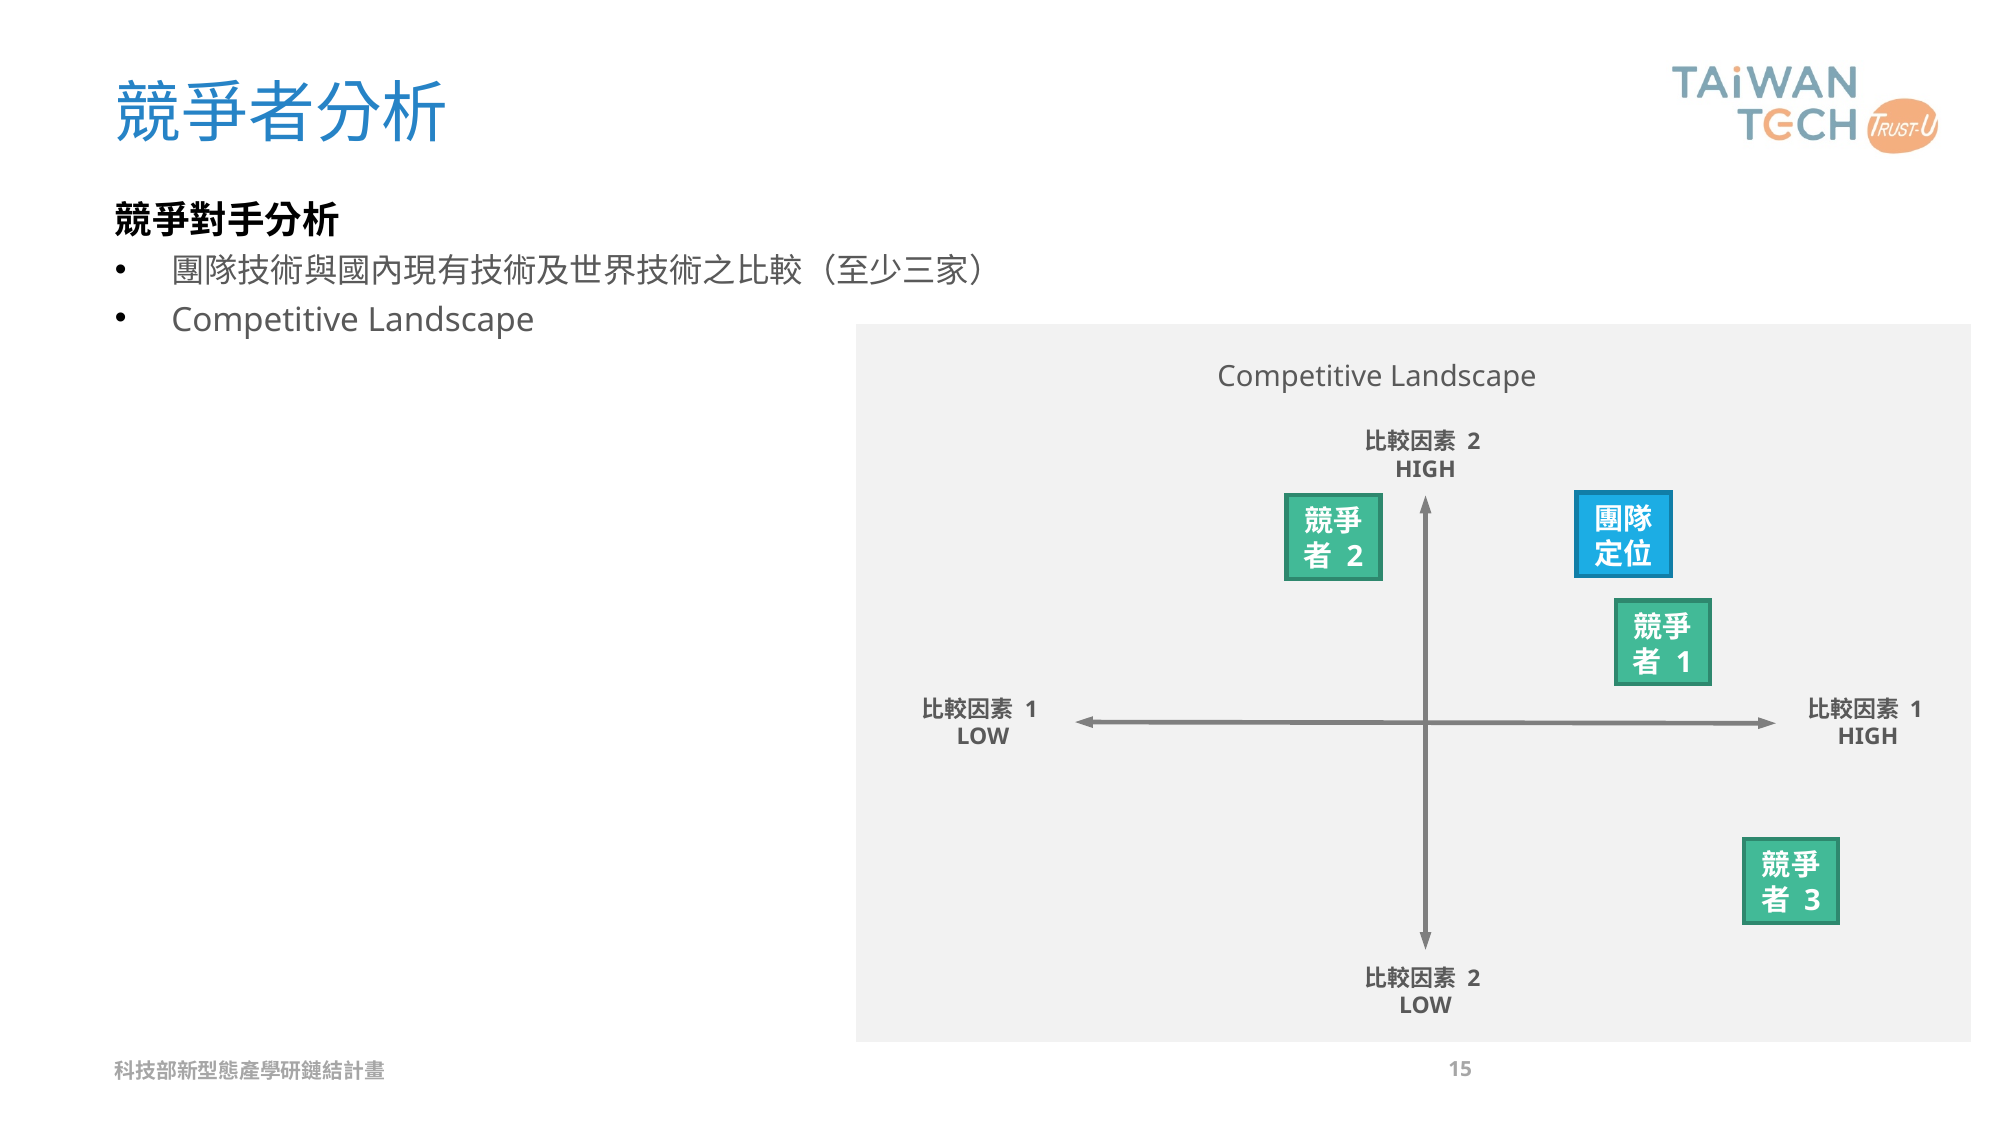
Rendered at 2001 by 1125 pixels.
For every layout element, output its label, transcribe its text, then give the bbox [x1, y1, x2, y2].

text_box 競爭者 1 [1616, 601, 1710, 684]
text_box 團隊定位 [1577, 493, 1671, 576]
list 競爭對手分析 團隊技術與國內現有技術及世界技術之比較（至少三家） Competitive Landscape [99, 188, 1900, 1024]
text_box 競爭者 3 [1744, 839, 1838, 923]
text_box Competitive Landscape [1202, 349, 1617, 401]
text_box 競爭者 2 [1287, 495, 1381, 579]
text_box 比較因素 1 HIGH [1791, 686, 1945, 758]
text_box [858, 326, 1969, 1101]
text_box 比較因素 2 LOW [1348, 955, 1503, 1027]
title 競爭者分析 [99, 45, 1900, 174]
text_box 比較因素 1 LOW [906, 686, 1060, 758]
text_box 科技部新型態產學研鏈結計畫 [99, 1040, 567, 1101]
text_box 比較因素 2 HIGH [1348, 419, 1503, 490]
